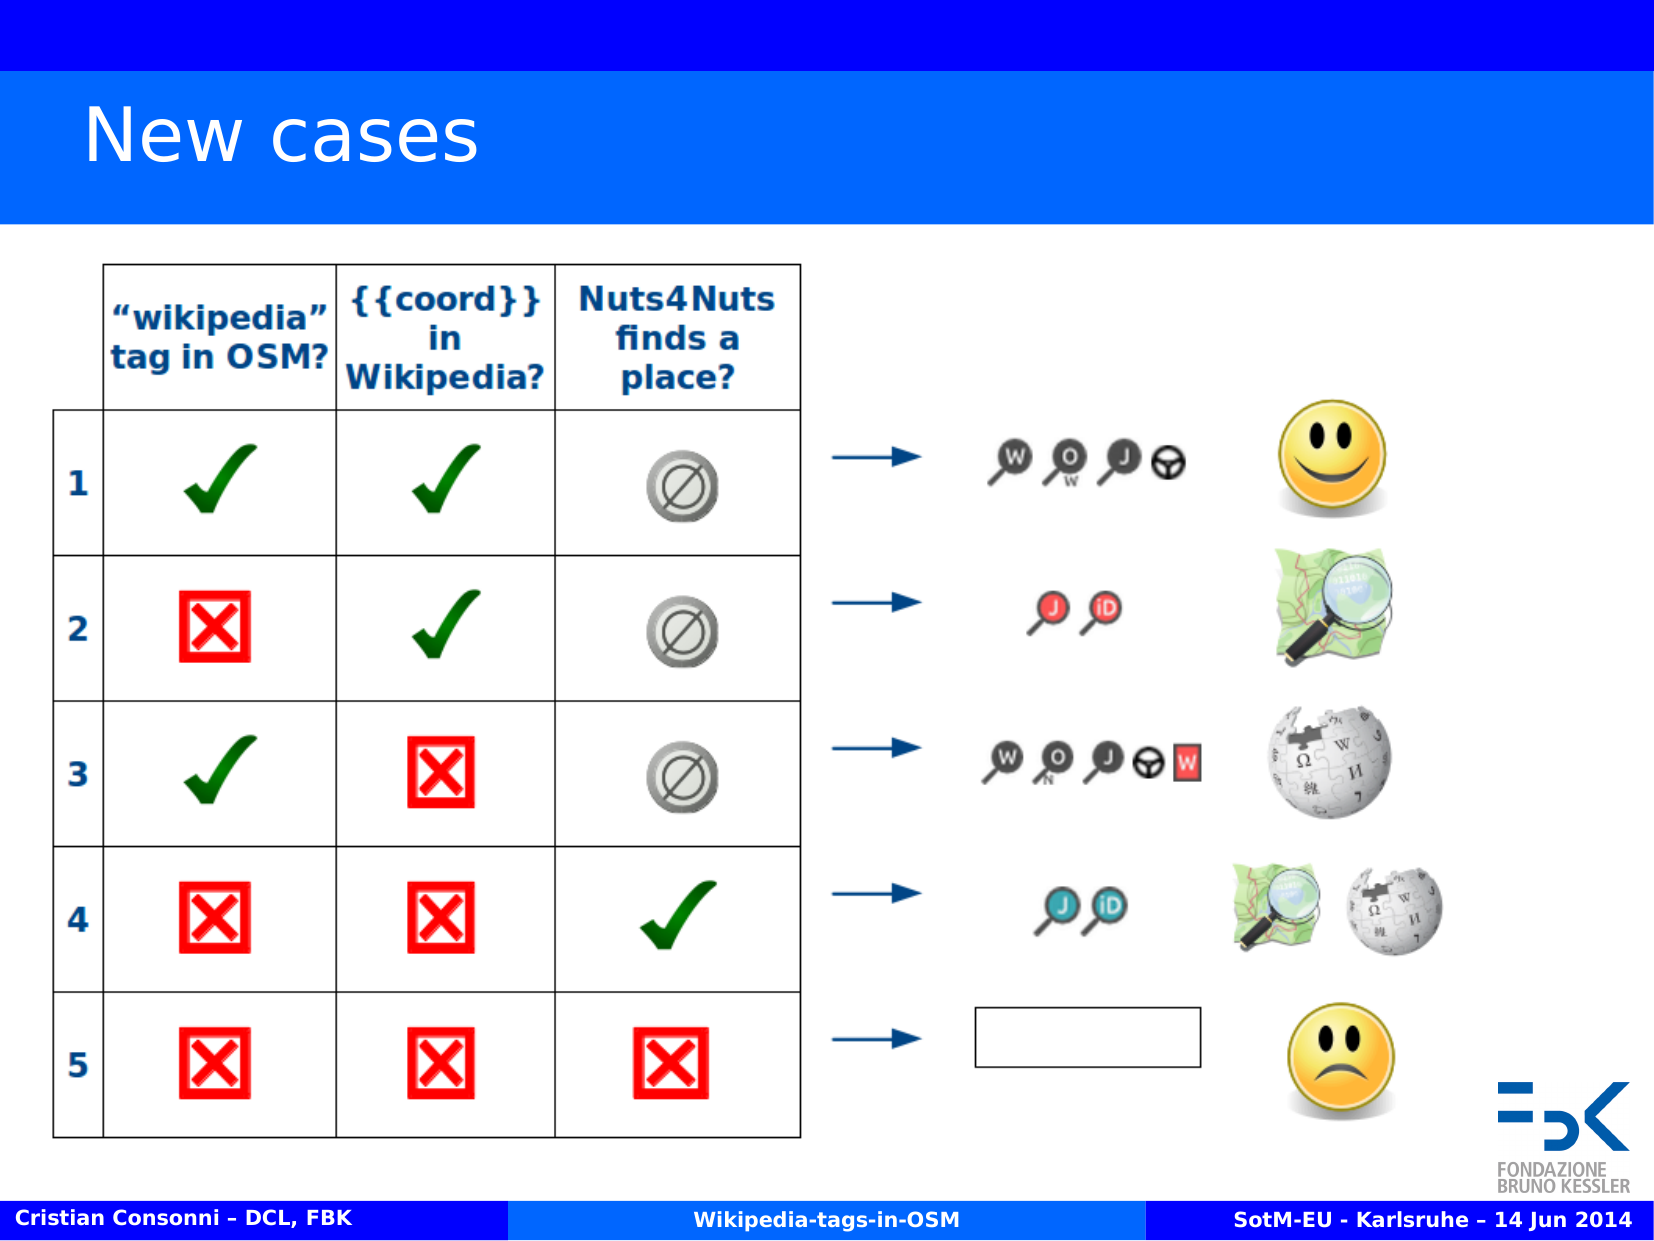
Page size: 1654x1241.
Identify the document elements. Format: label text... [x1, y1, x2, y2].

title New cases [82, 92, 1571, 180]
picture [1498, 1082, 1630, 1193]
picture [34, 239, 1469, 1148]
